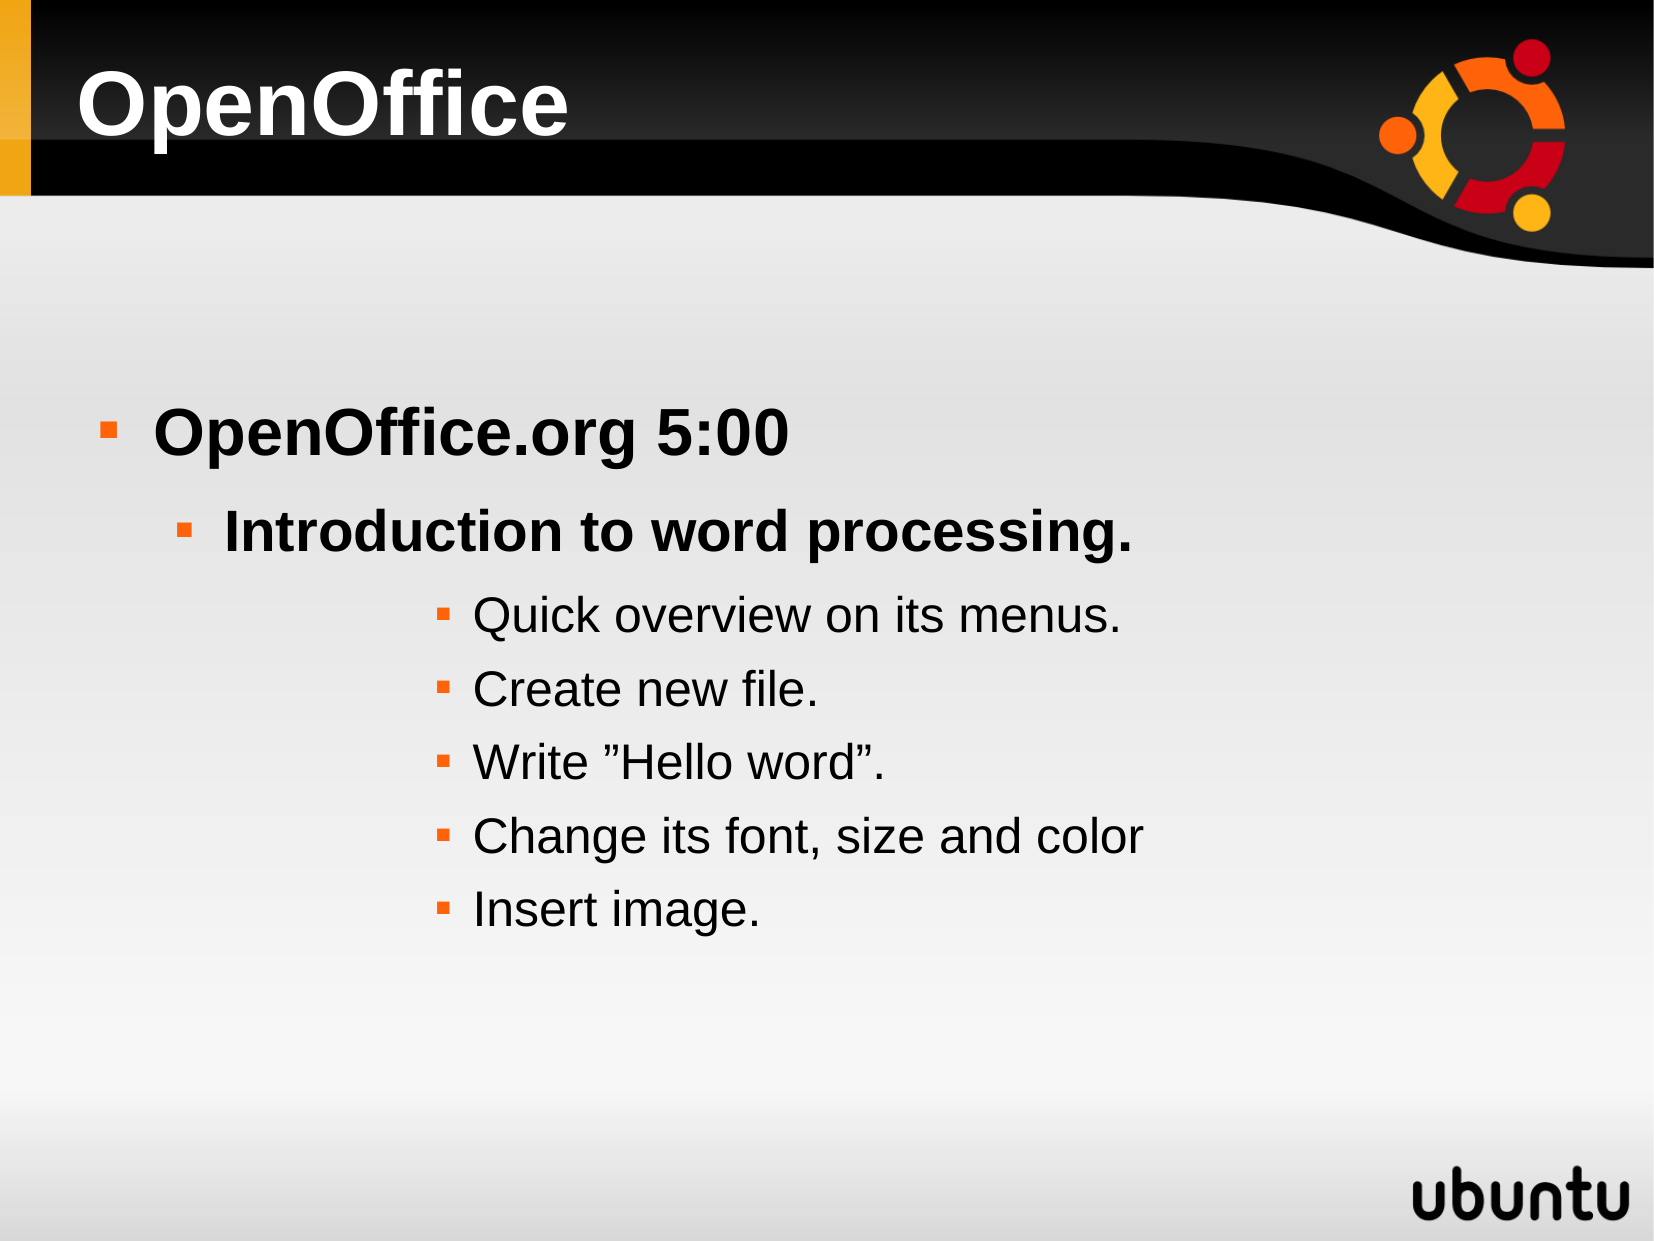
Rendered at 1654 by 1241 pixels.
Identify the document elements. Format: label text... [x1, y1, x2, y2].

list OpenOffice.org 5:00 Introduction to word processing. Quick overview on its menus. Create new file. Write ”Hello word”. Change its font, size and color Insert image. [82, 290, 1571, 1192]
title OpenOffice [76, 0, 1565, 208]
picture [0, 0, 1654, 1241]
